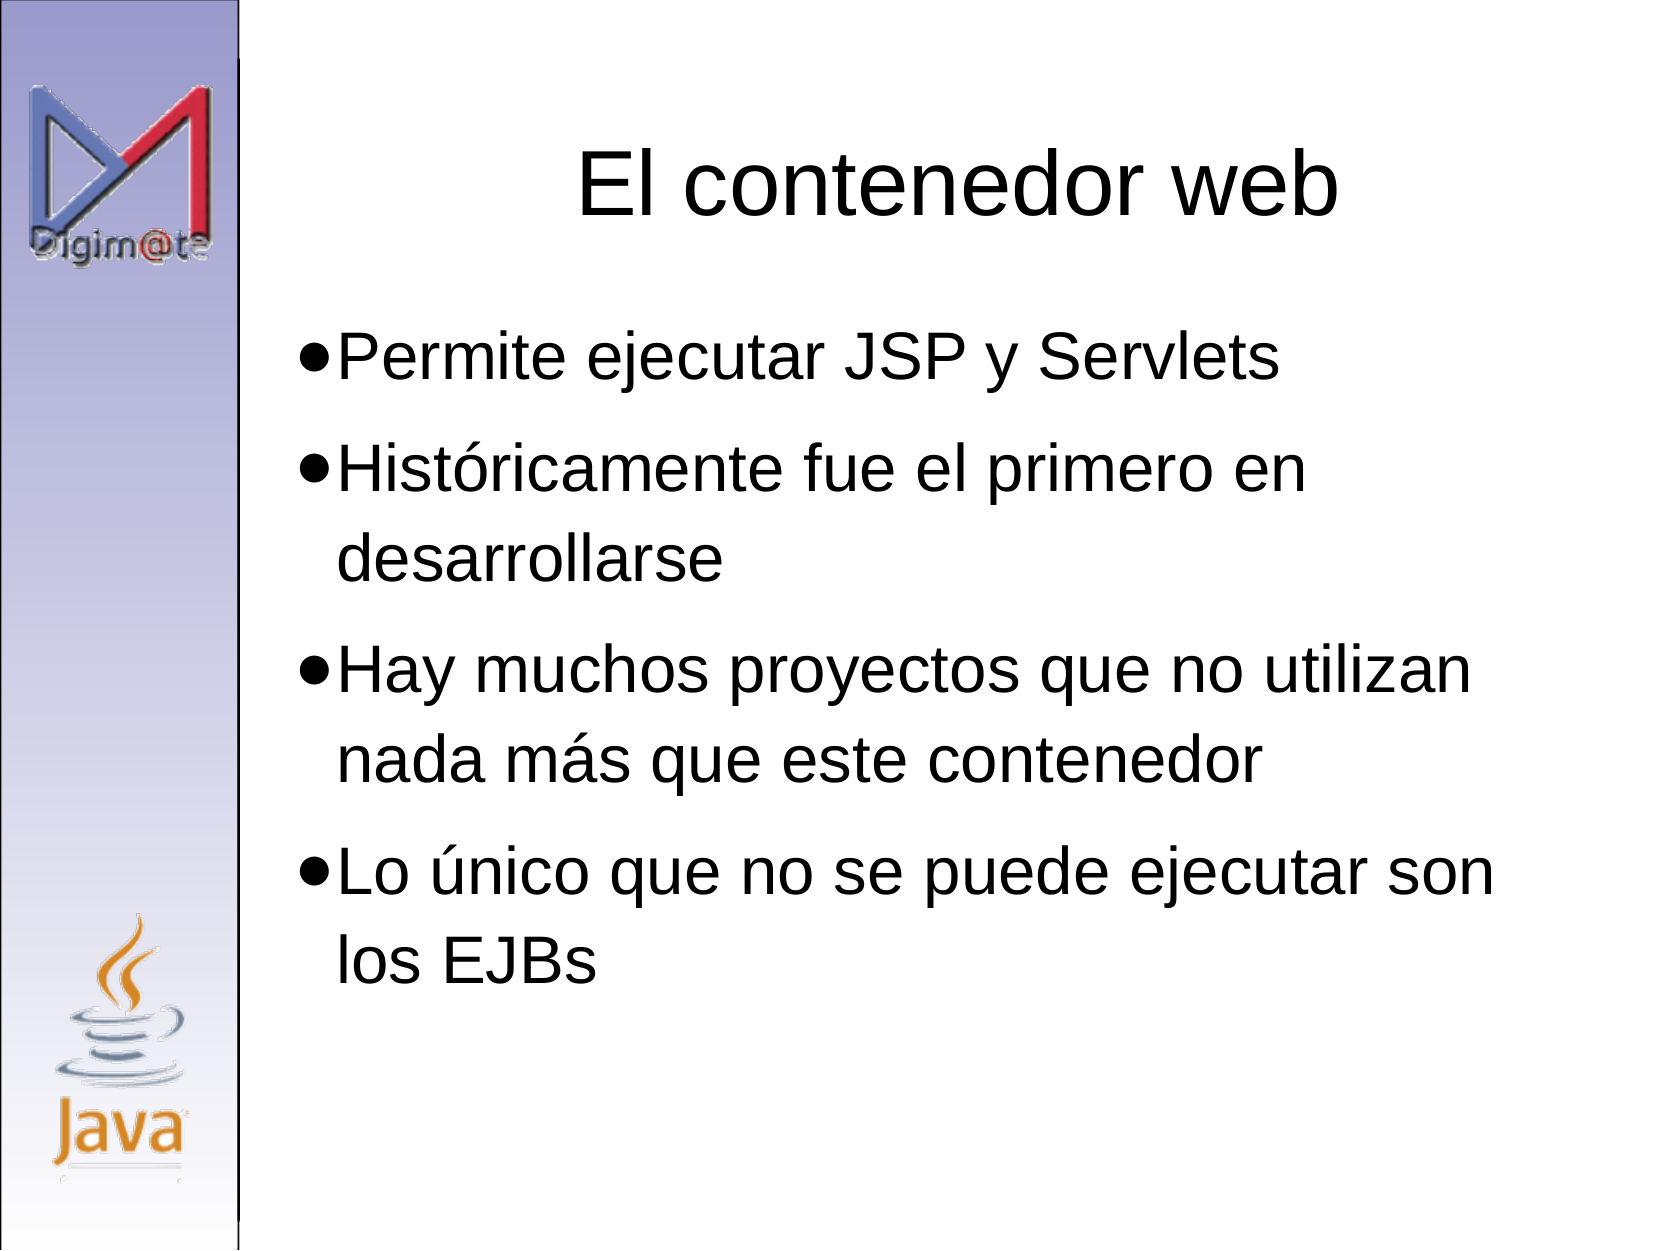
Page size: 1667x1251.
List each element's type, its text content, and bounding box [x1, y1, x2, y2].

title El contenedor web [267, 65, 1650, 281]
list Permite ejecutar JSP y Servlets Históricamente fue el primero en desarrollarse Hay muchos proyectos que no utilizan nada más que este contenedor Lo único que no se puede ejecutar son los EJBs [267, 297, 1596, 1130]
picture [0, 0, 1667, 1250]
